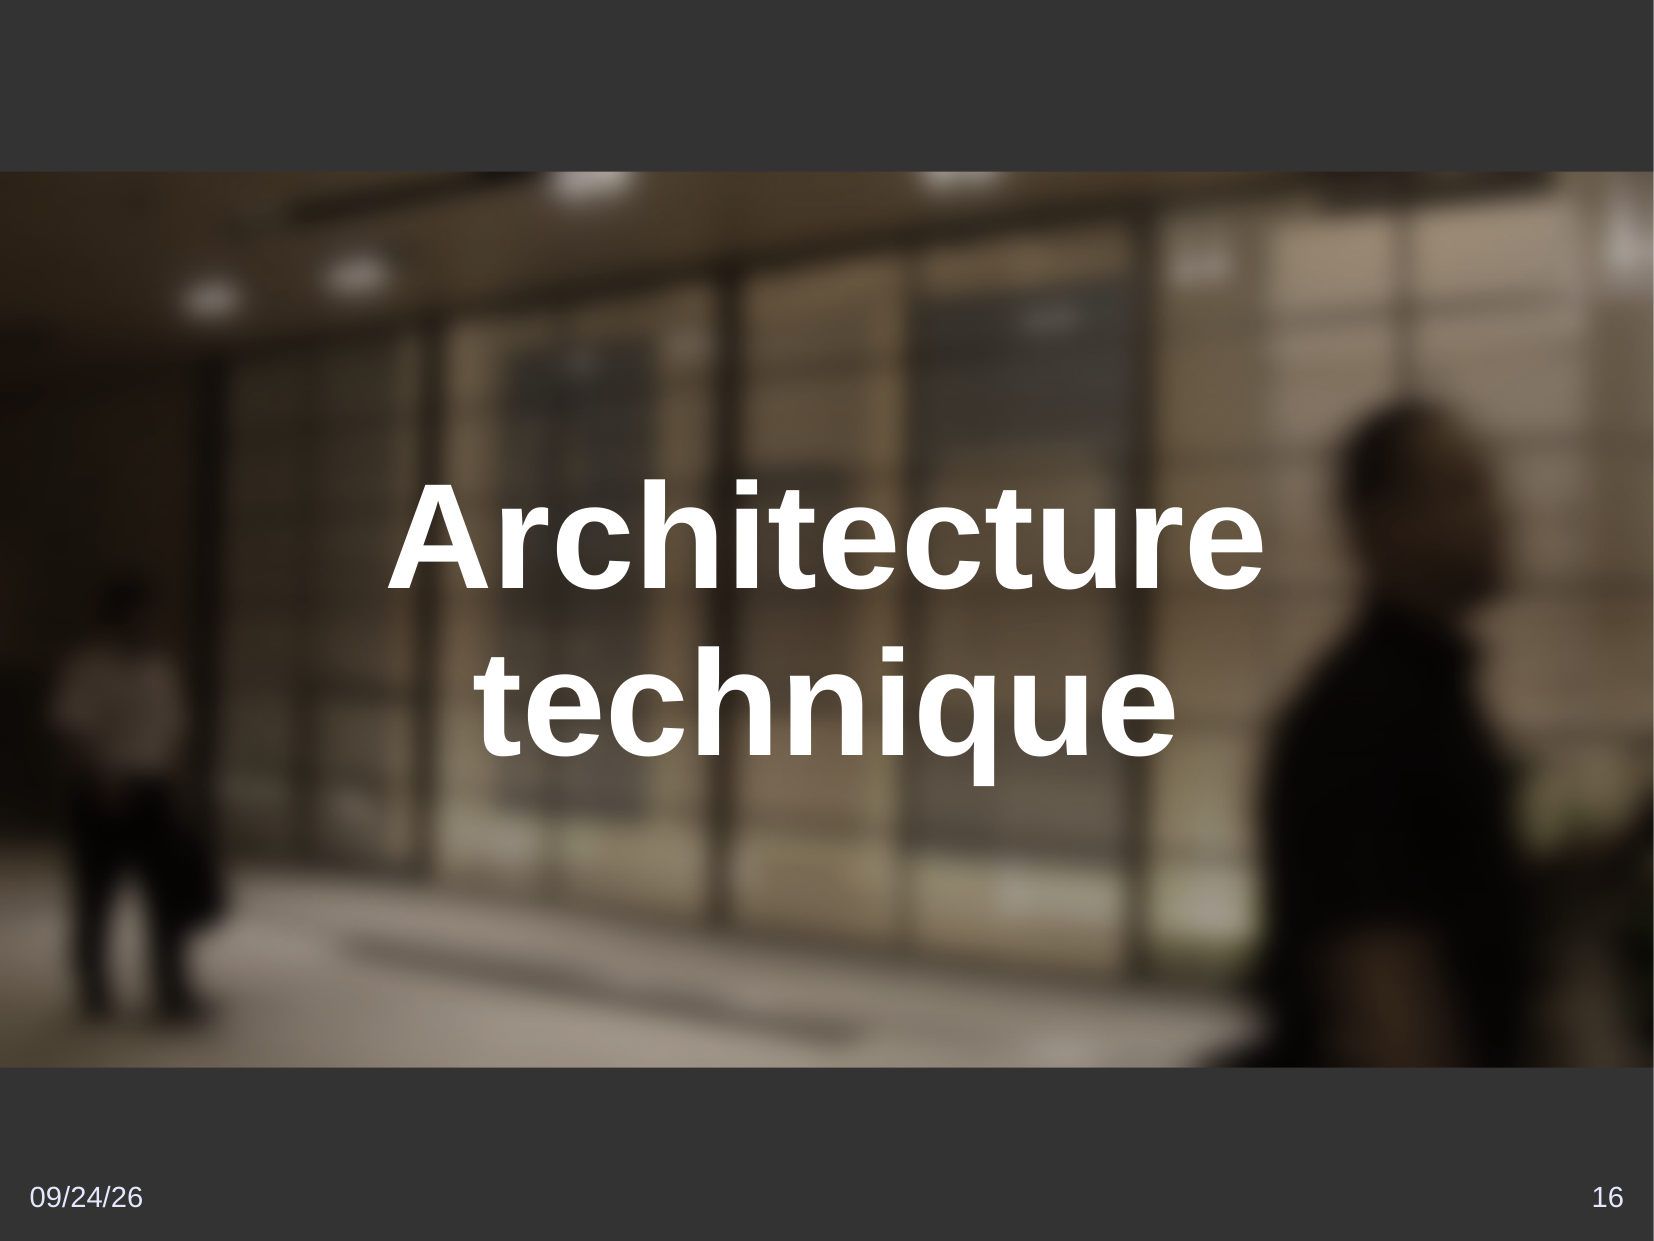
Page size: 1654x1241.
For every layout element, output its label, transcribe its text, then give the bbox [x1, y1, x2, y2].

title Architecture technique [29, 214, 1625, 1027]
picture [0, 0, 1654, 1241]
